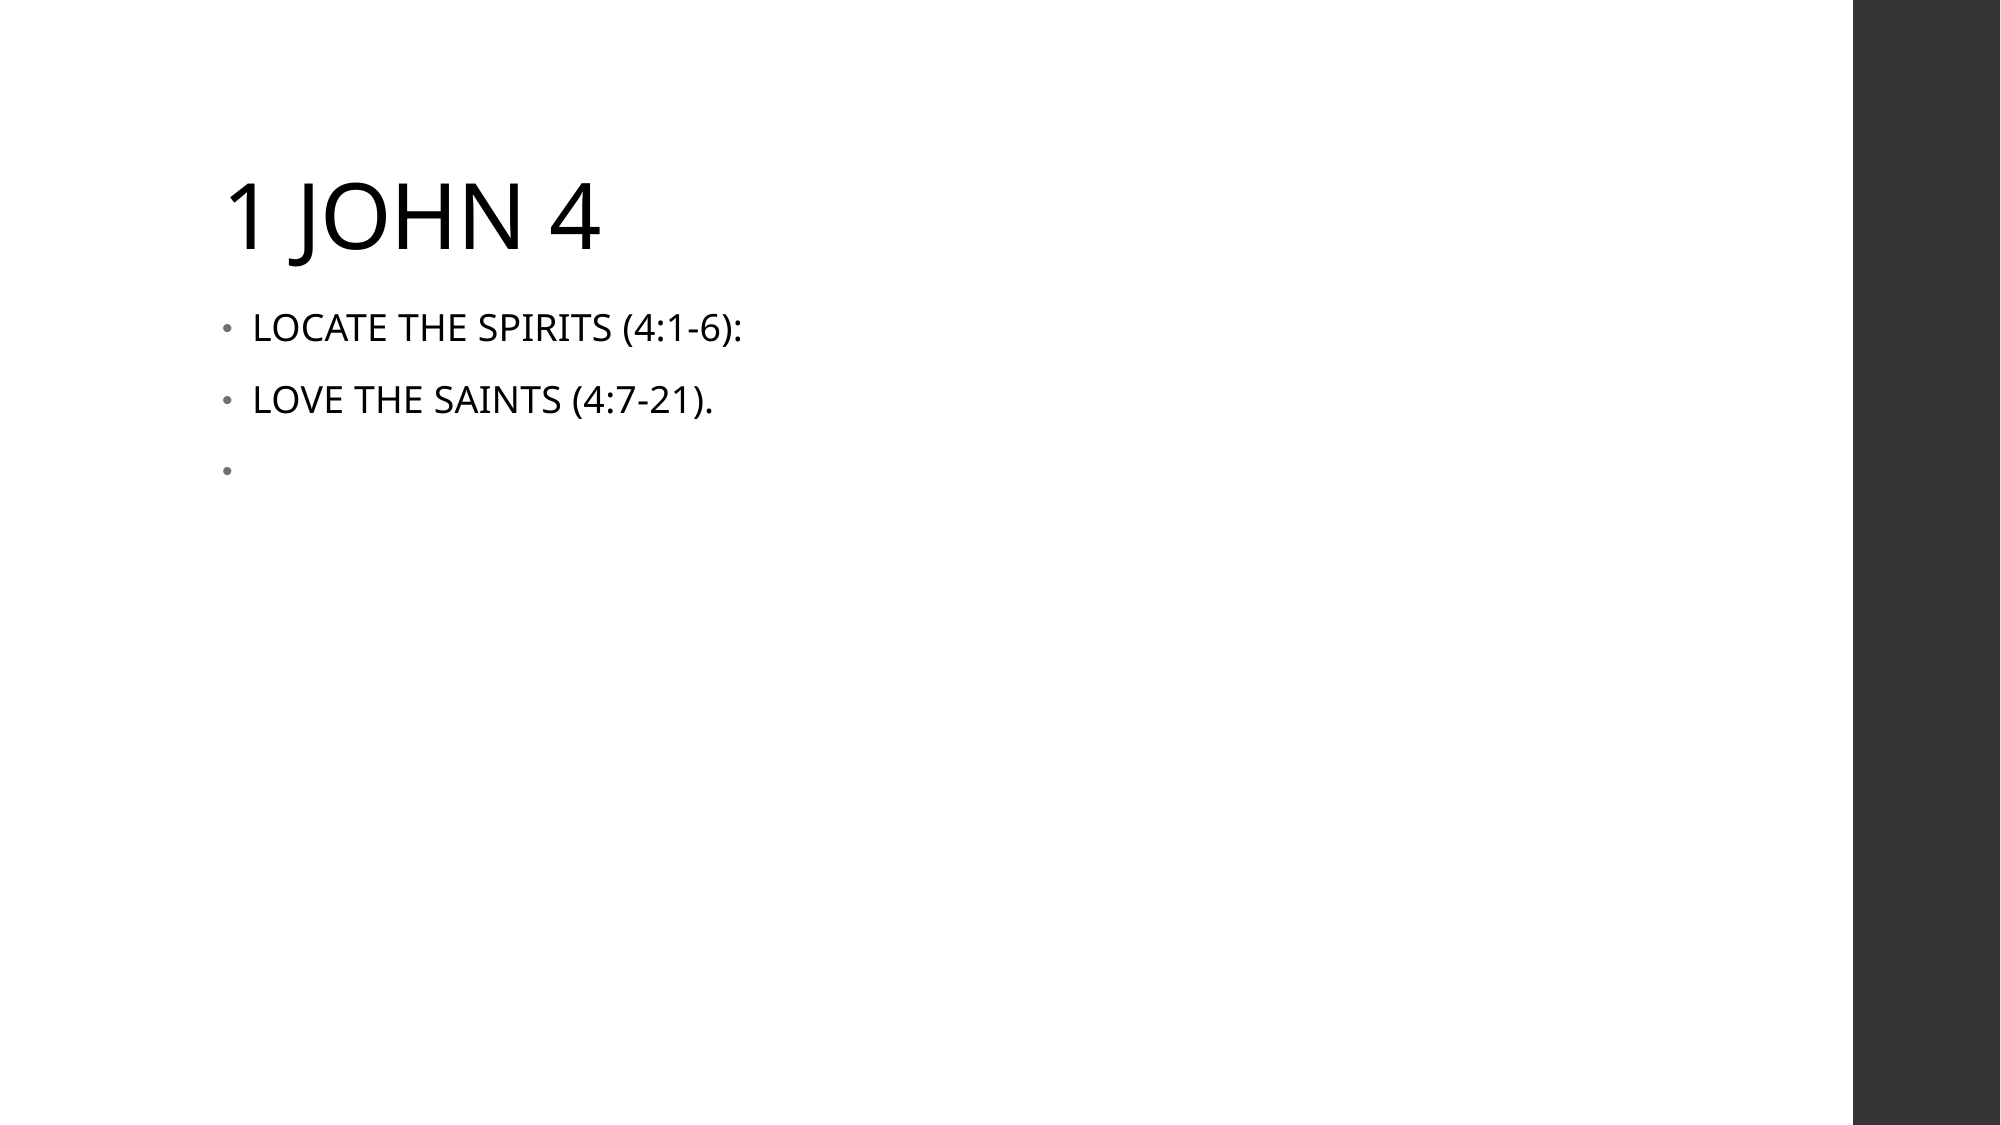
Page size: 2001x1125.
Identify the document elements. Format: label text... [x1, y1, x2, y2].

list LOCATE THE SPIRITS (4:1-6): LOVE THE SAINTS (4:7-21). [206, 299, 1617, 1014]
title 1 JOHN 4 [206, 60, 1797, 278]
